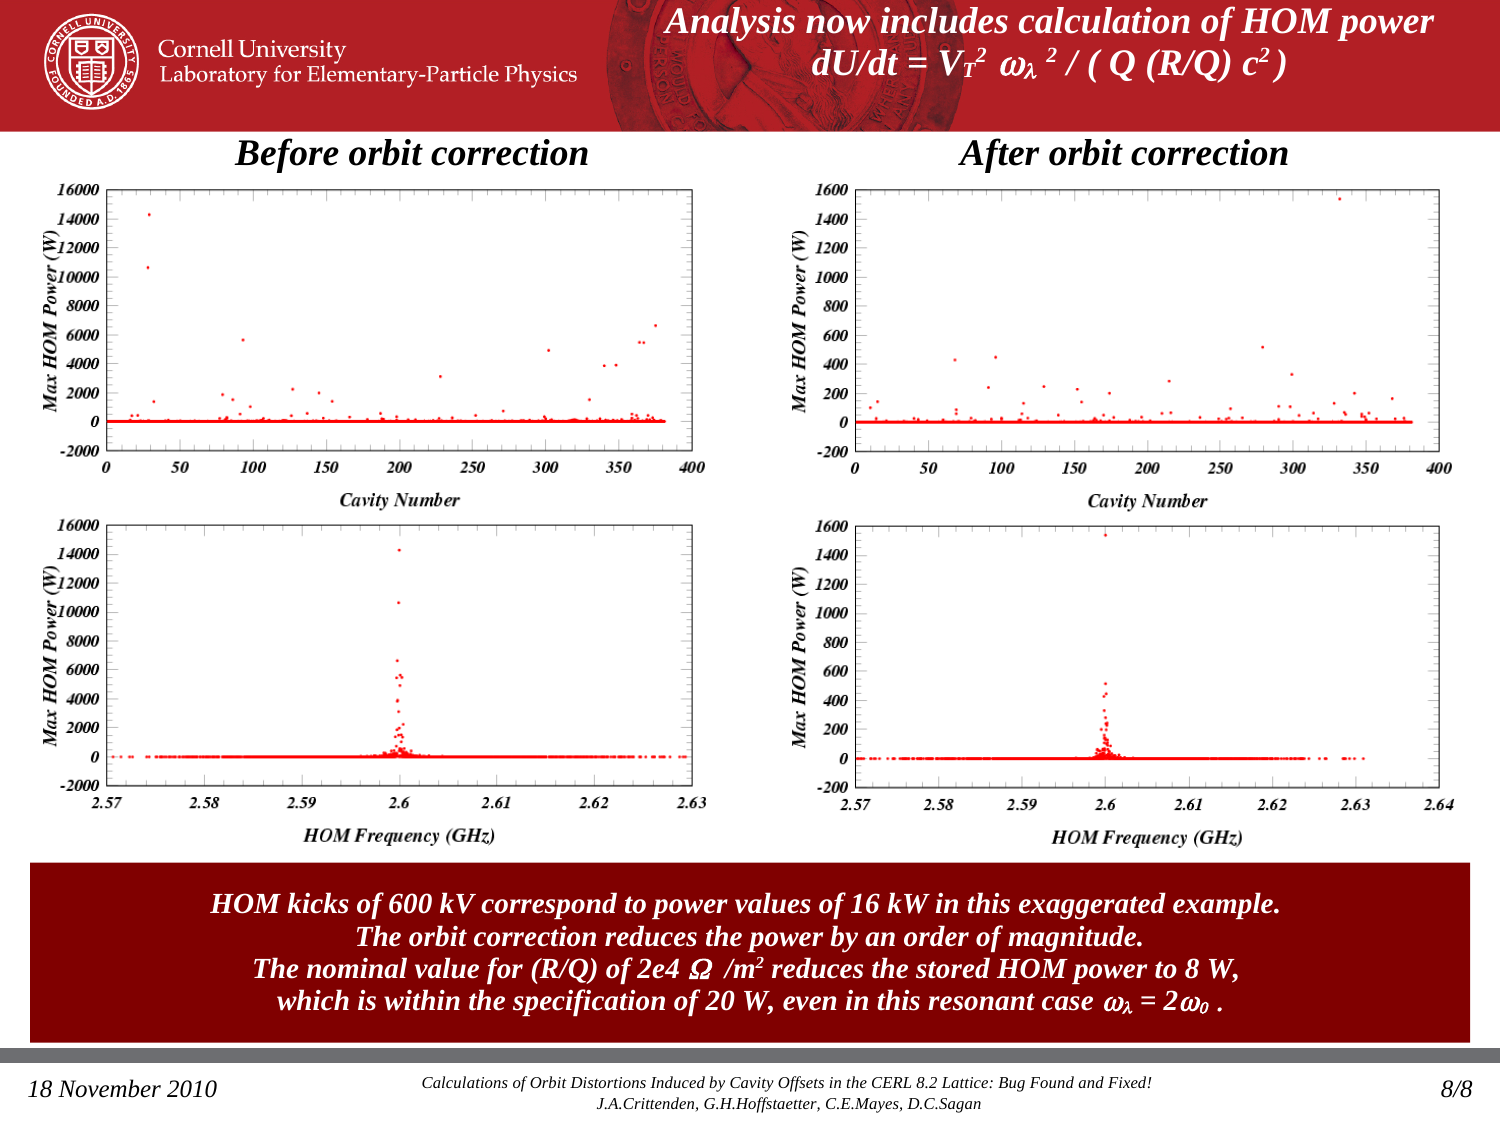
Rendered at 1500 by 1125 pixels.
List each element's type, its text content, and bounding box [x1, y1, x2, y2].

text_box After orbit correction [825, 131, 1426, 179]
picture [37, 179, 713, 856]
picture [787, 179, 1463, 856]
text_box HOM kicks of 600 kV correspond to power values of 16 kW in this exaggerated example. The orbit correction reduces the power by an order of magnitude. The nominal value for (R/Q) of 2e4 W /m2 reduces the stored HOM power to 8 W, which is within the specification of 20 W, even in this resonant case wl = 2w0 . [30, 862, 1471, 1043]
picture [0, 0, 1500, 132]
text_box Before orbit correction [112, 132, 713, 179]
text_box Analysis now includes calculation of HOM power dU/dt = VT2 wl 2 / ( Q (R/Q) c2 ) [637, 0, 1463, 128]
